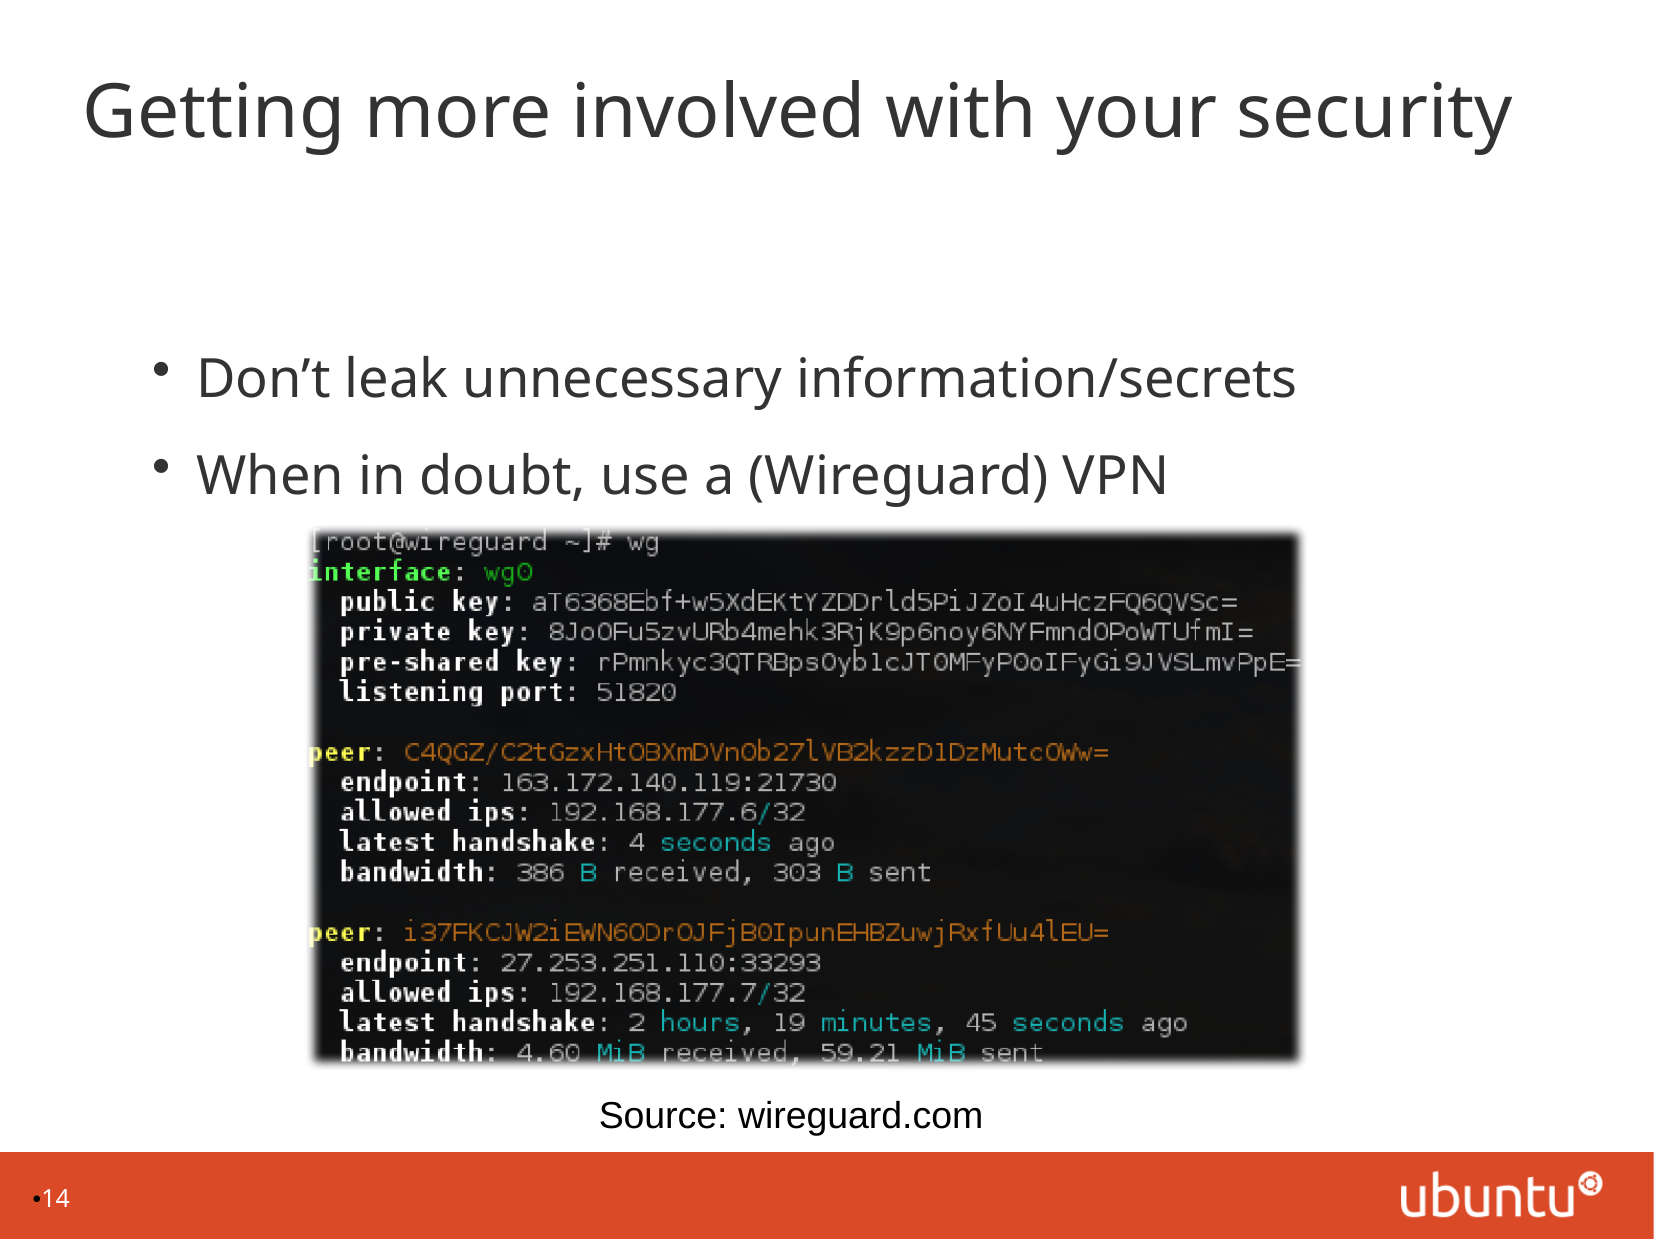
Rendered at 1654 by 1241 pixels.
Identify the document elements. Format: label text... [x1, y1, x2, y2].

text_box Source: wireguard.com [584, 1087, 999, 1145]
picture [305, 525, 1308, 1071]
list Don’t leak unnecessary information/secrets When in doubt, use a (Wireguard) VPN [87, 301, 1579, 1022]
picture [0, 1152, 1654, 1239]
title Getting more involved with your security [82, 49, 1571, 257]
